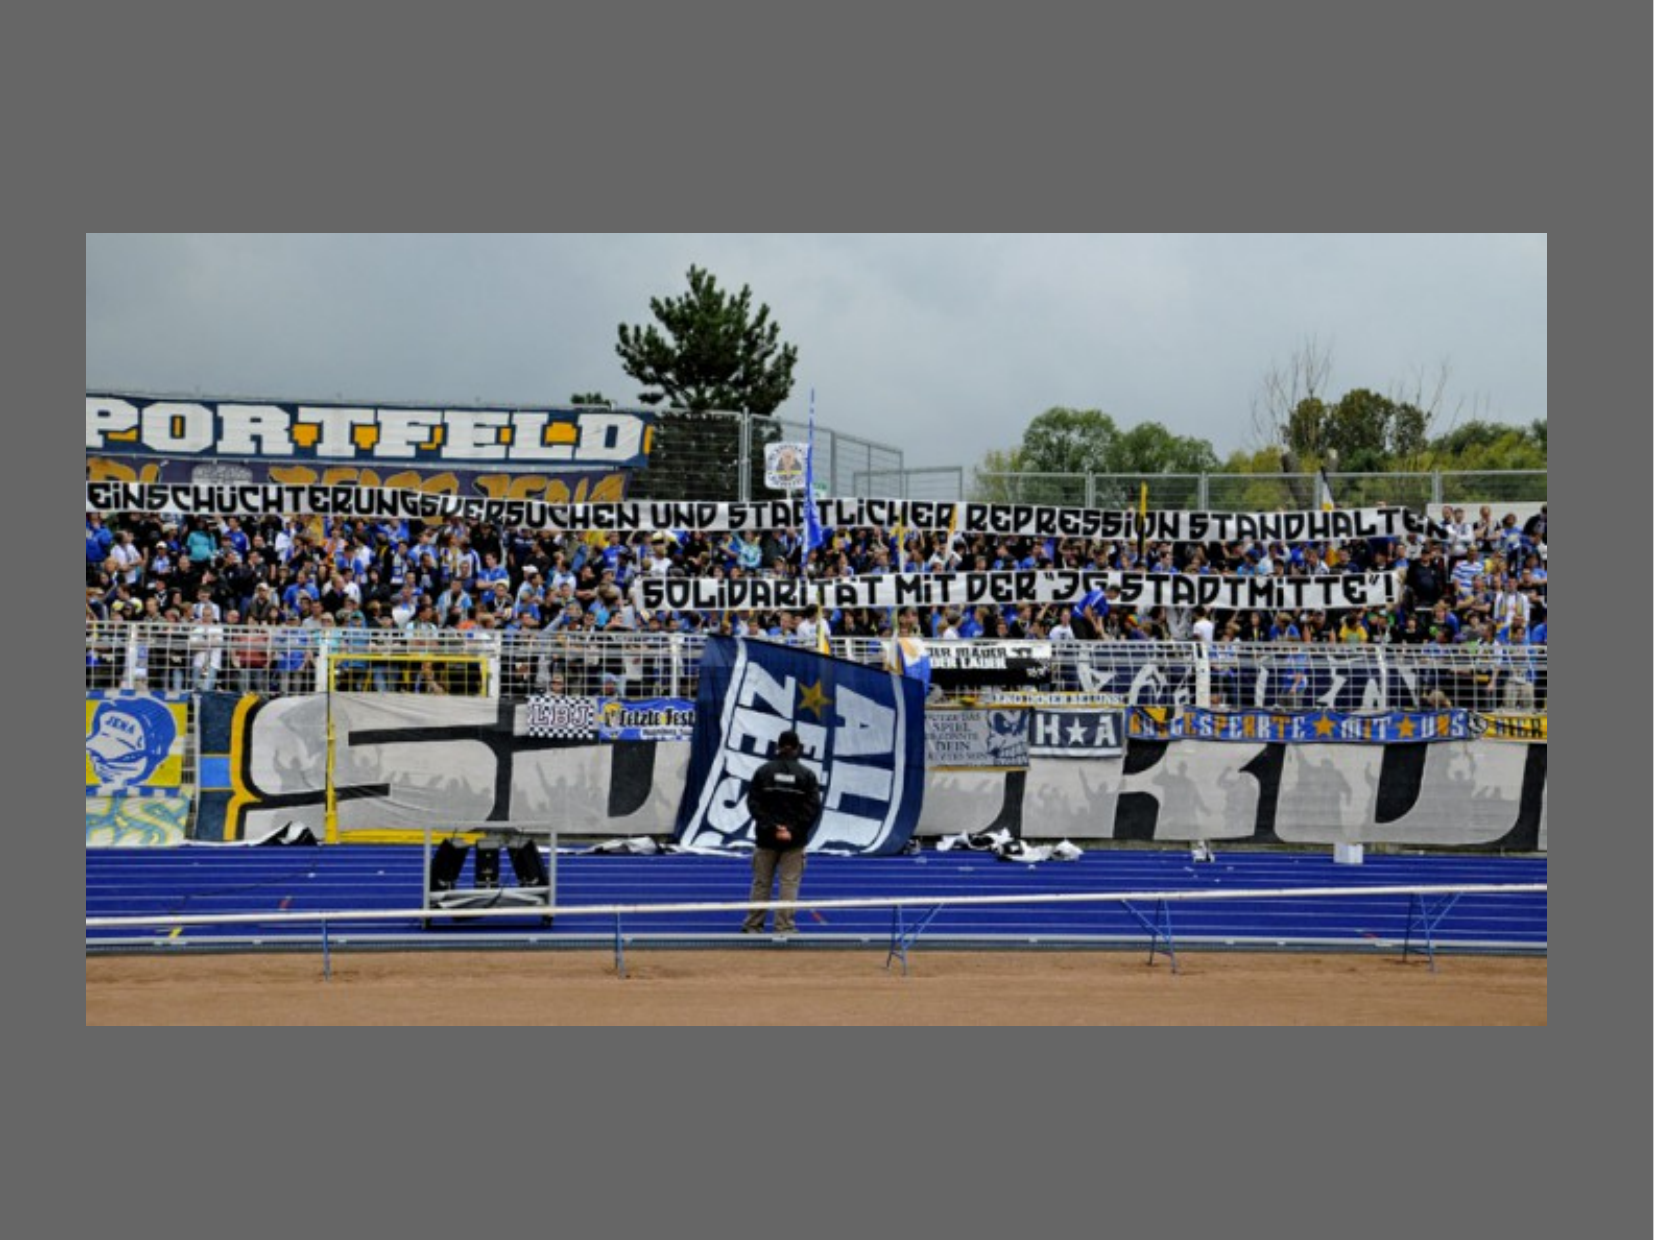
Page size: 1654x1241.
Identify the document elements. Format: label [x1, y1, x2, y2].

picture [86, 233, 1547, 1026]
